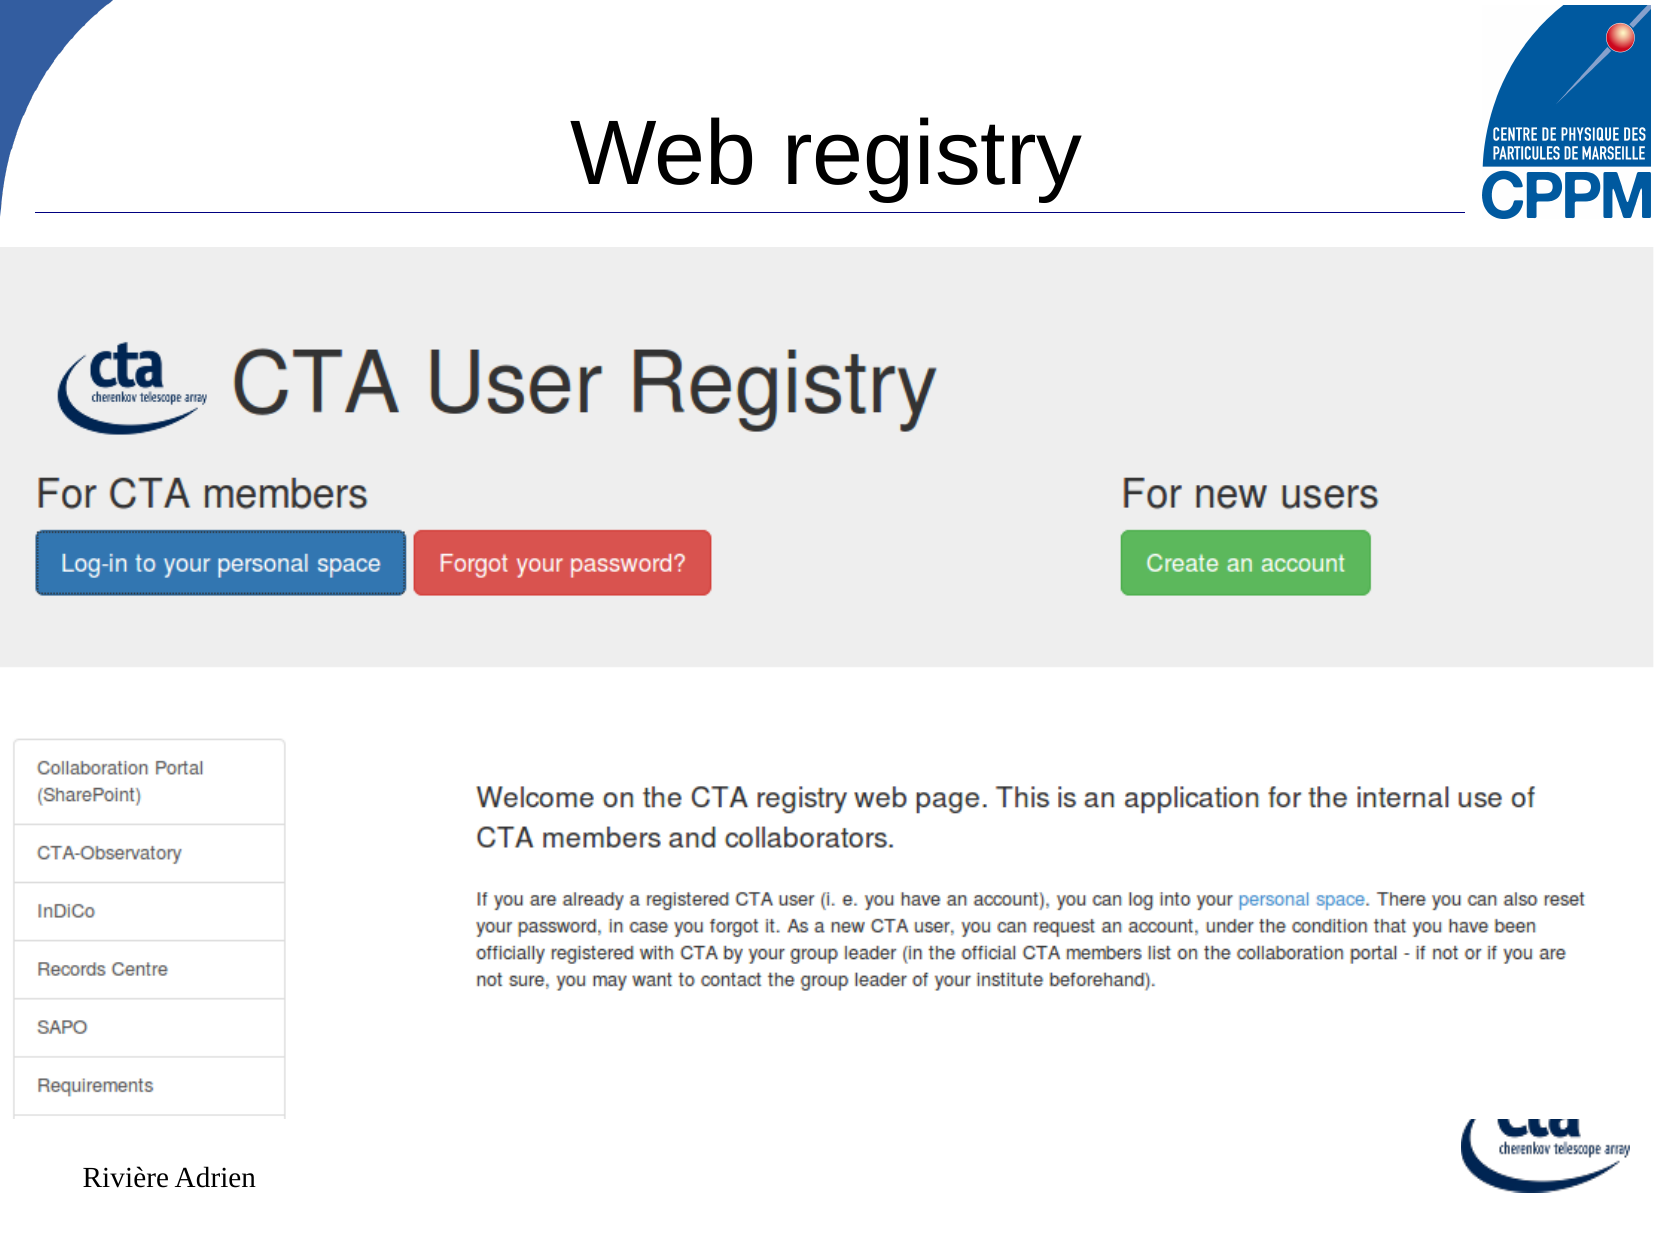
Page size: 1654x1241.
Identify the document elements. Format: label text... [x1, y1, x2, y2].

title Web registry [82, 49, 1571, 247]
picture [0, 0, 119, 219]
picture [0, 247, 1654, 1193]
picture [1482, 5, 1651, 219]
